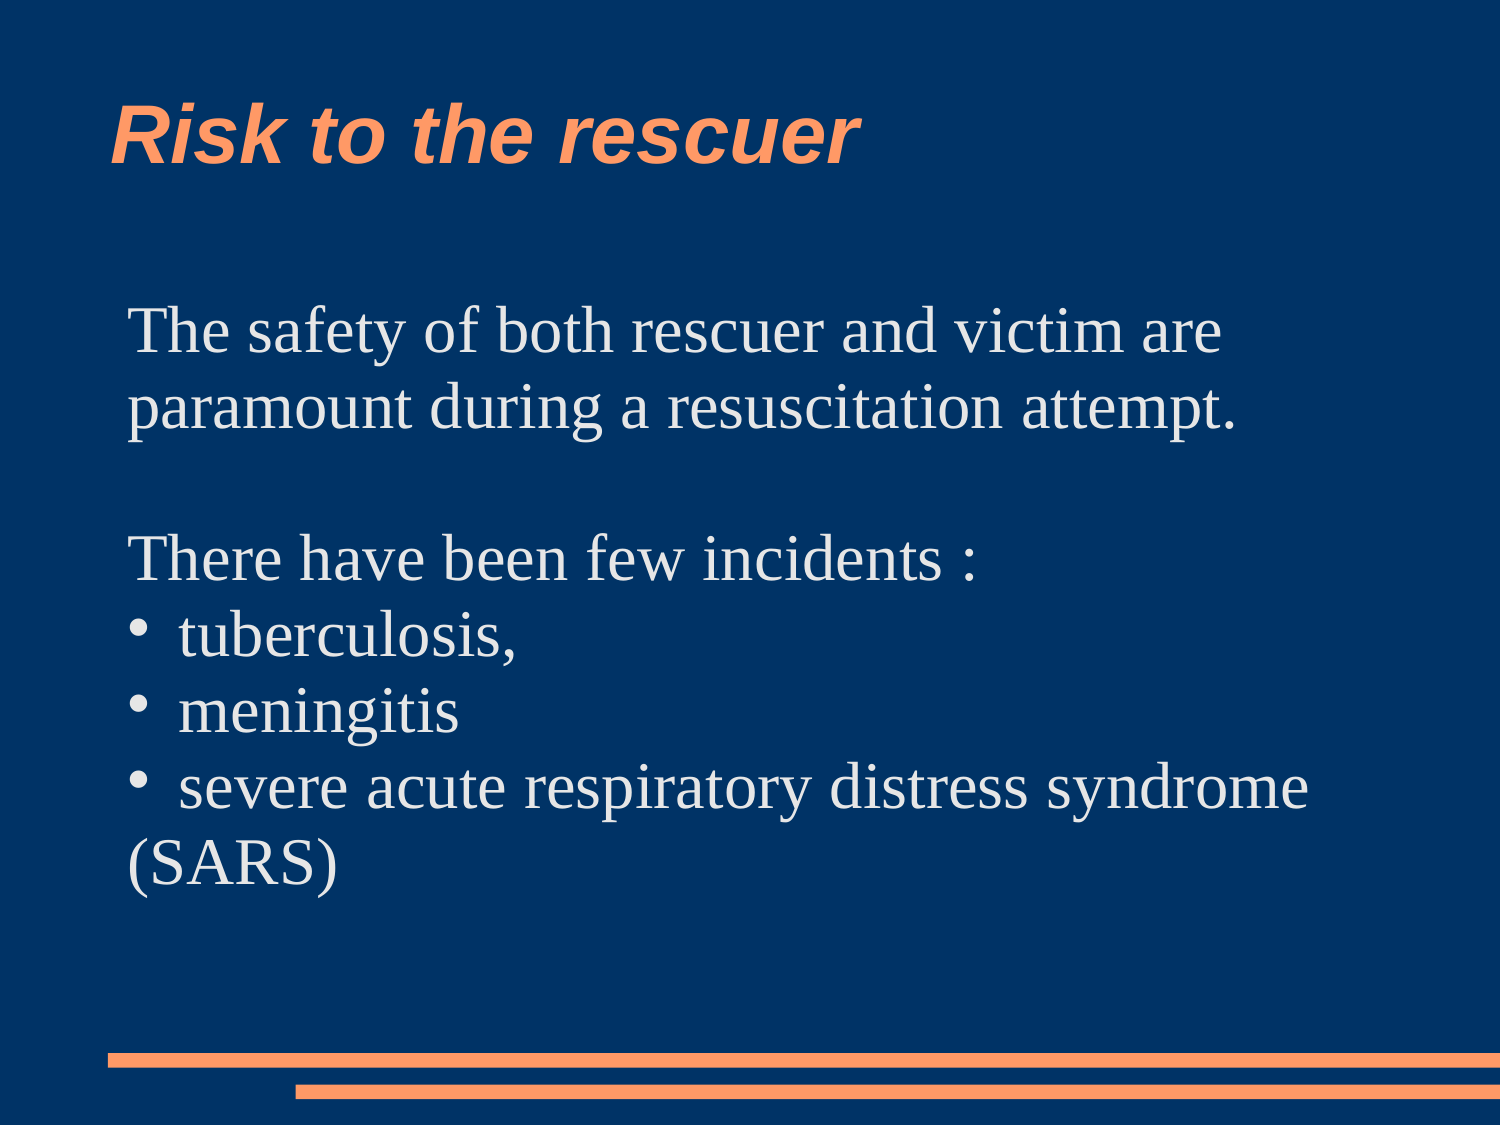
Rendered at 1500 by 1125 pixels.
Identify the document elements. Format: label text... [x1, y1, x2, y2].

list The safety of both rescuer and victim are paramount during a resuscitation attempt. There have been few incidents : tuberculosis, meningitis severe acute respiratory distress syndrome (SARS) [110, 292, 1416, 1125]
title Risk to the rescuer [110, 49, 1391, 223]
